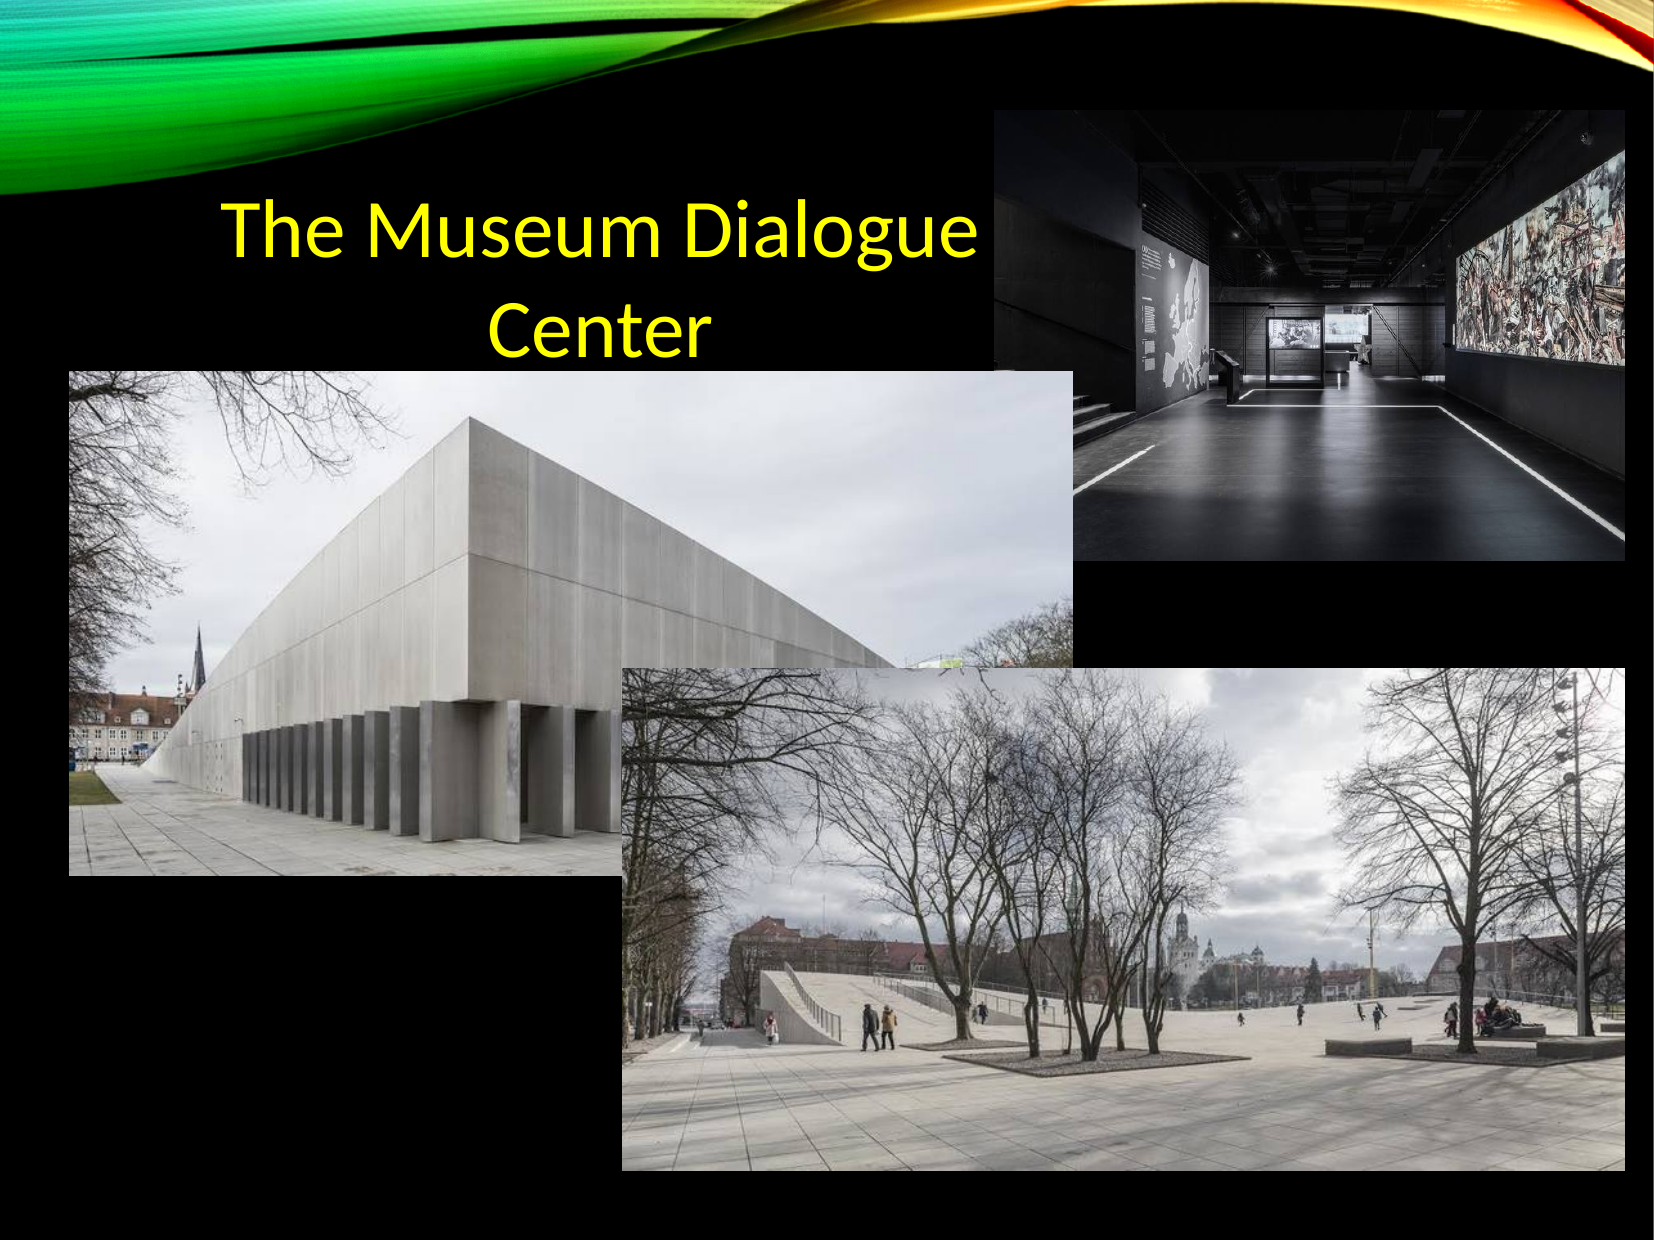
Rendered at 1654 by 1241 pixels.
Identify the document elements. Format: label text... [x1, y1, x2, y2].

picture [69, 110, 1625, 1171]
text_box The Museum Dialogue Center [110, 166, 1091, 384]
